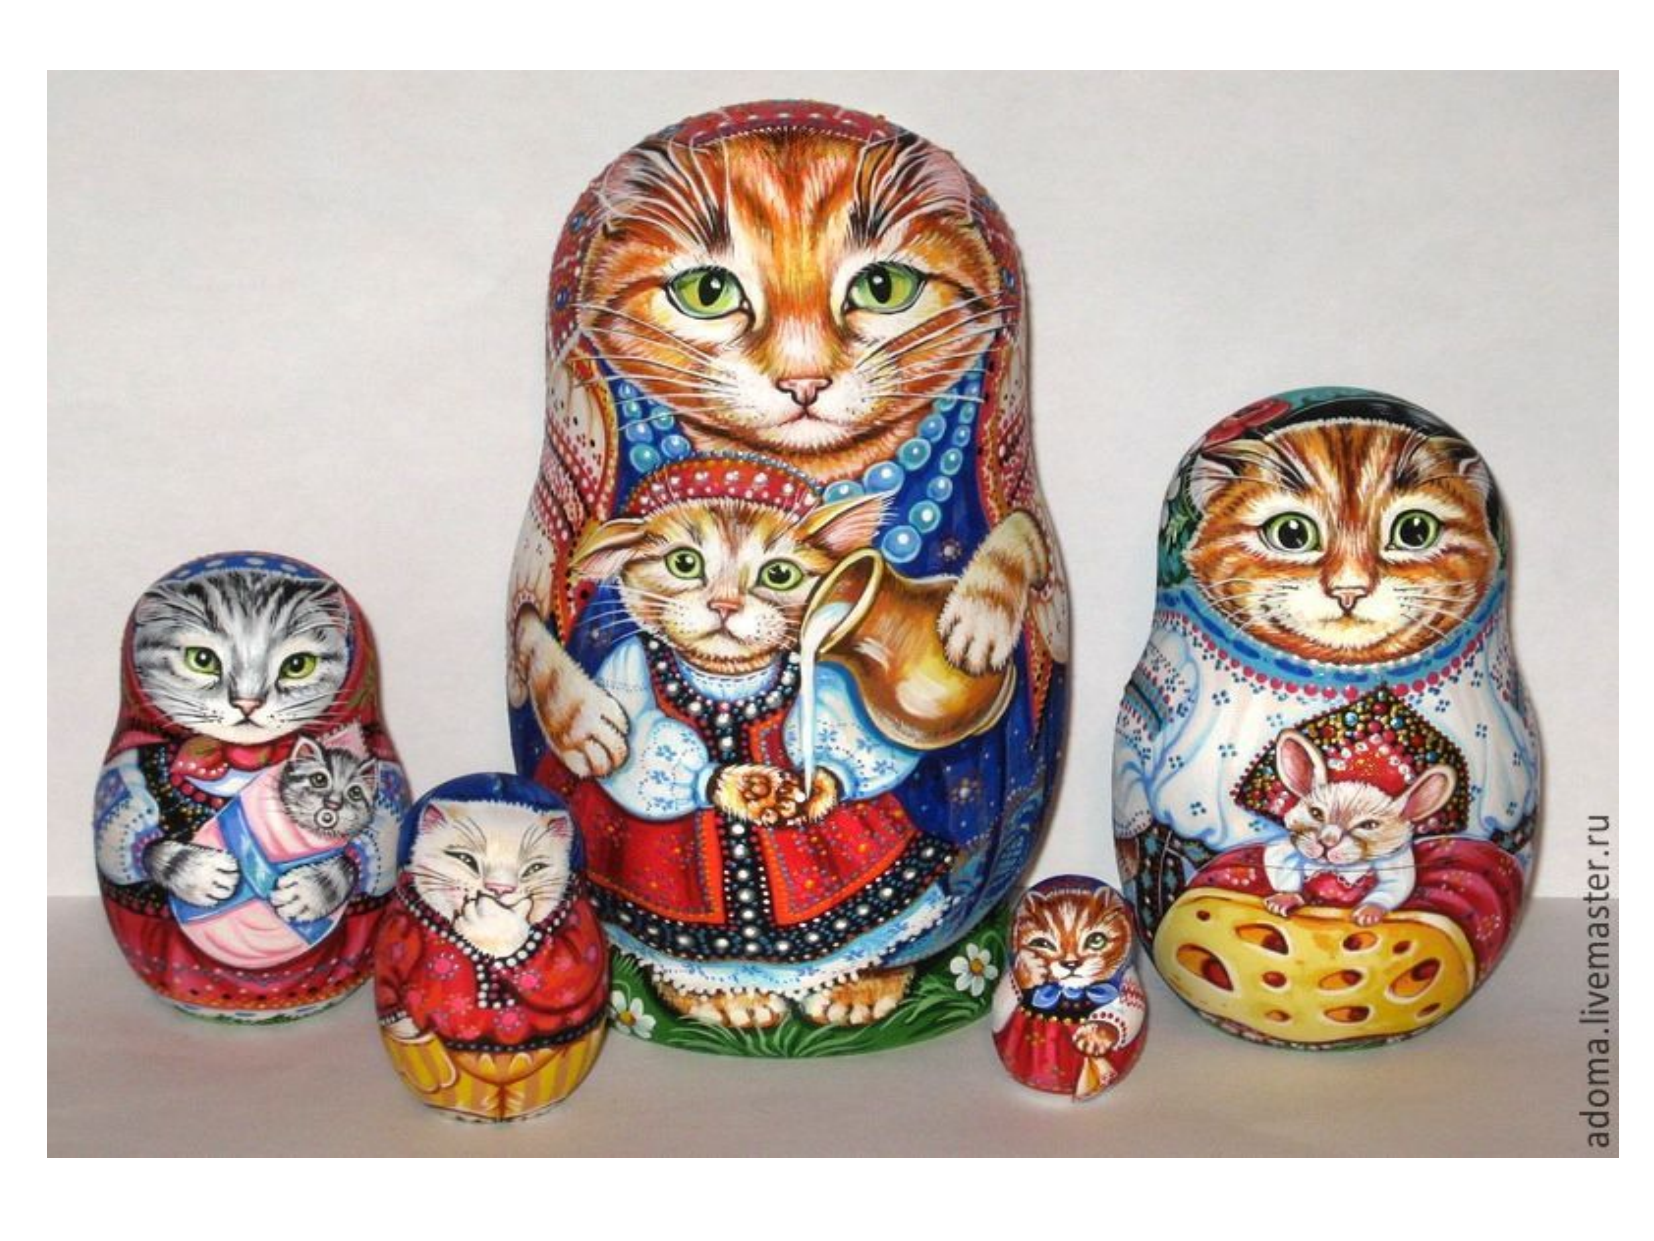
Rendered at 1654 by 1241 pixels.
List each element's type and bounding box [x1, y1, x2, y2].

picture [47, 70, 1619, 1158]
